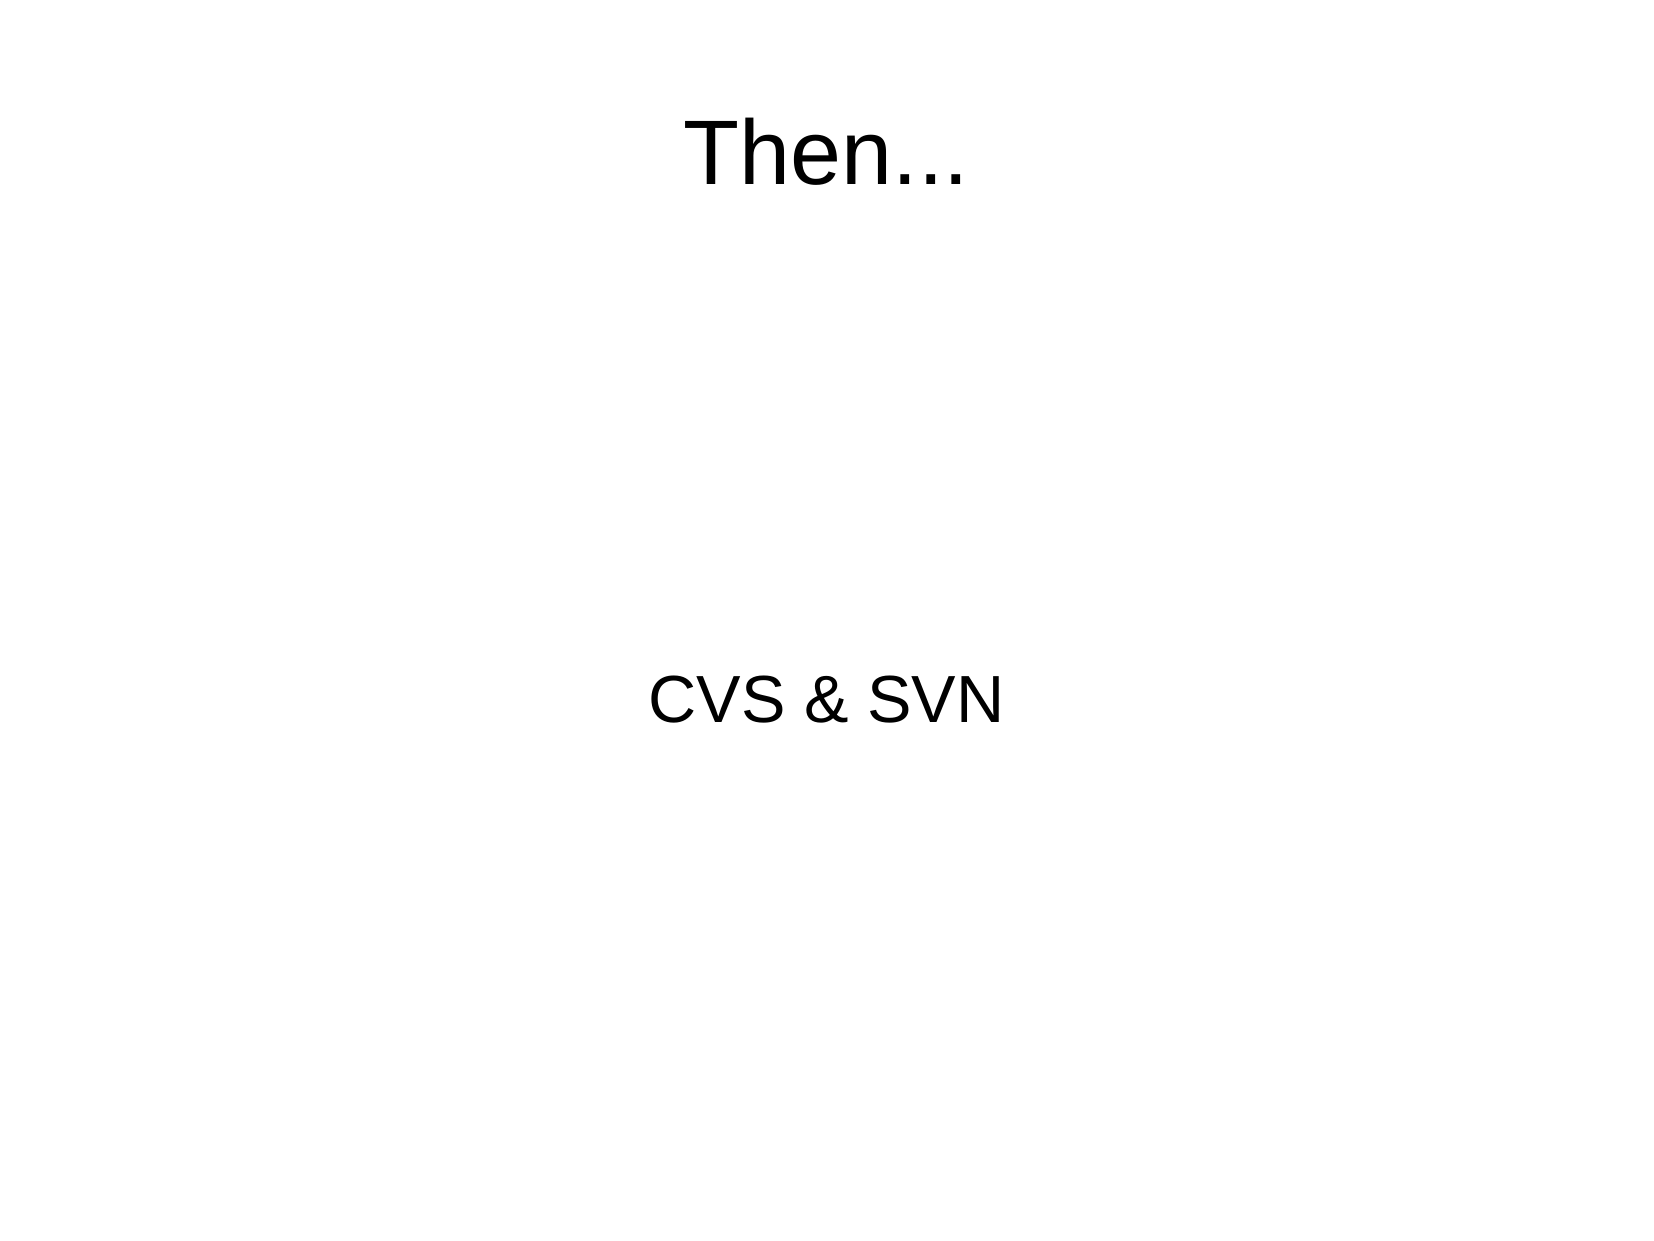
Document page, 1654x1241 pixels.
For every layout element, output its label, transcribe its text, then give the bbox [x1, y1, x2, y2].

subtitle CVS & SVN [82, 297, 1571, 1102]
title Then... [82, 56, 1571, 250]
